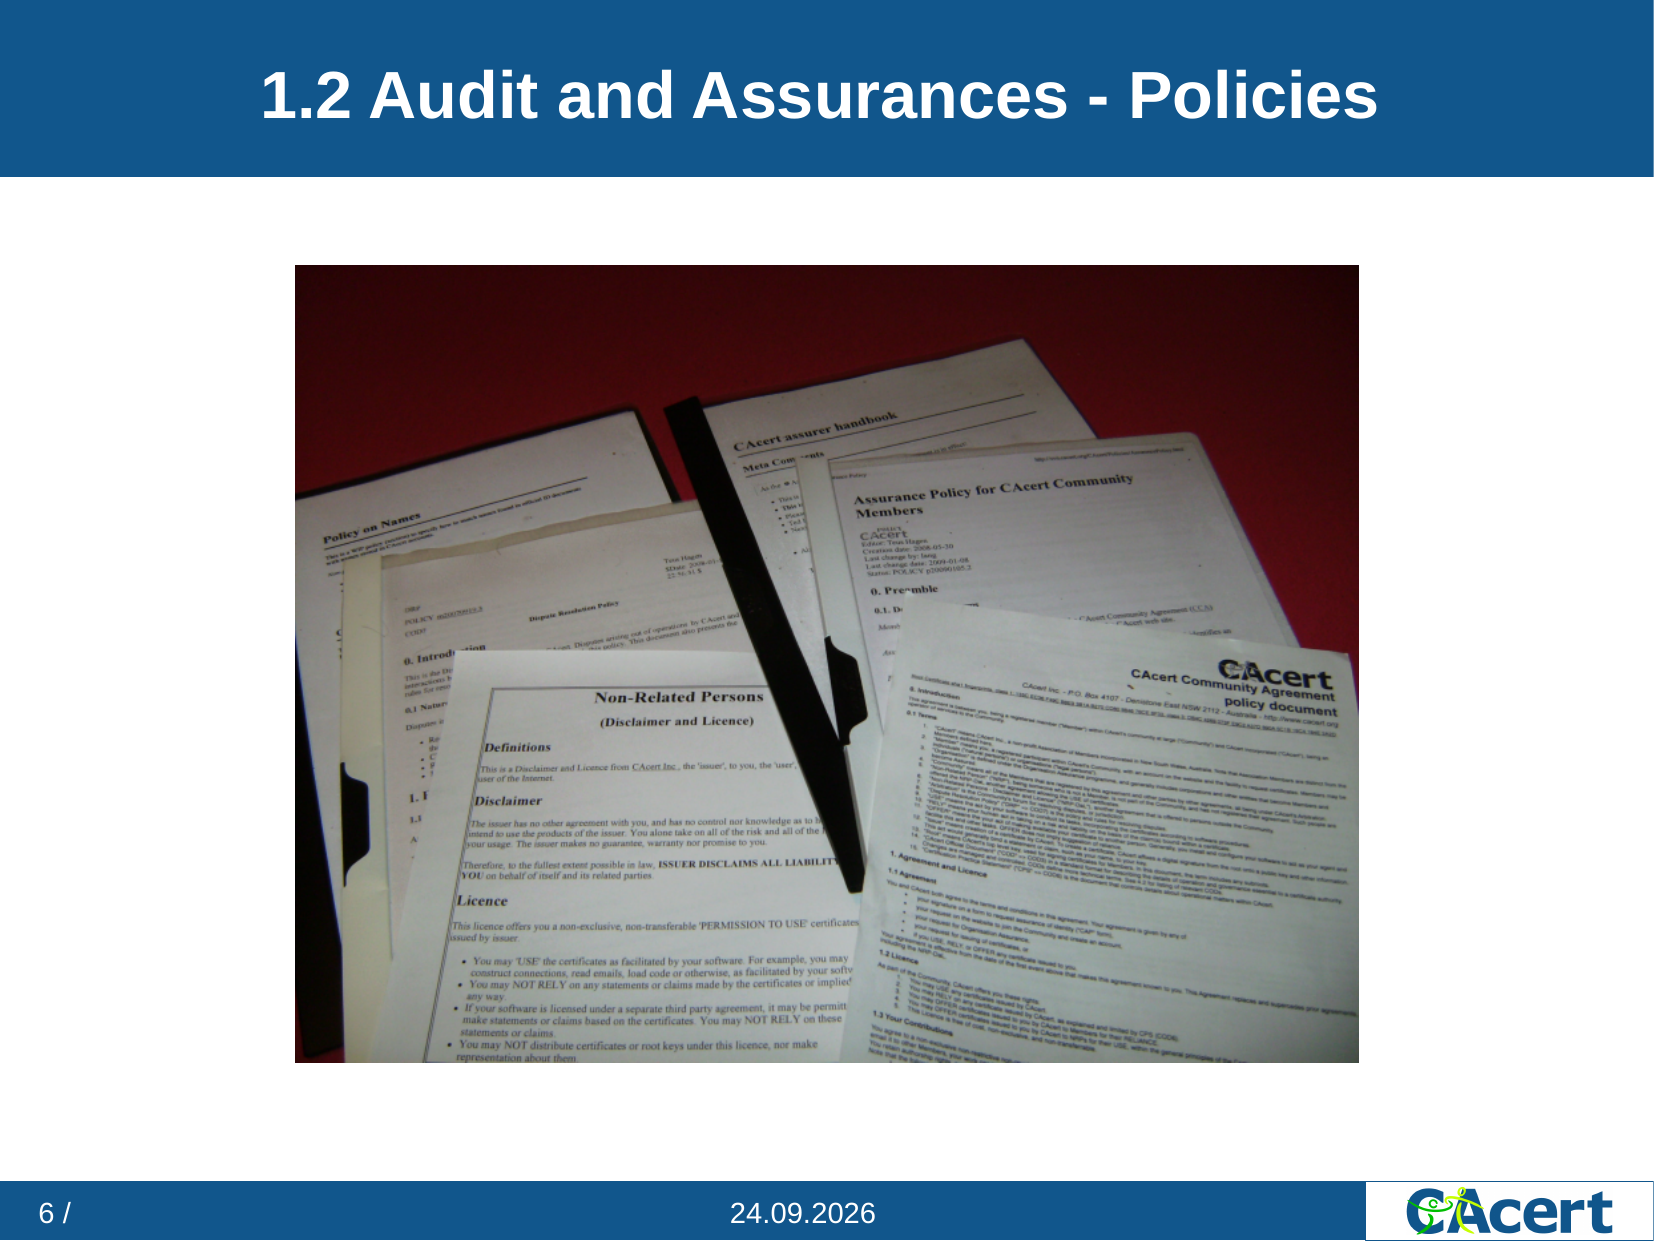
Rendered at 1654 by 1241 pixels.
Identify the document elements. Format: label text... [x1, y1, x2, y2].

picture [295, 265, 1359, 1063]
title 1.2 Audit and Assurances - Policies [76, 17, 1565, 166]
